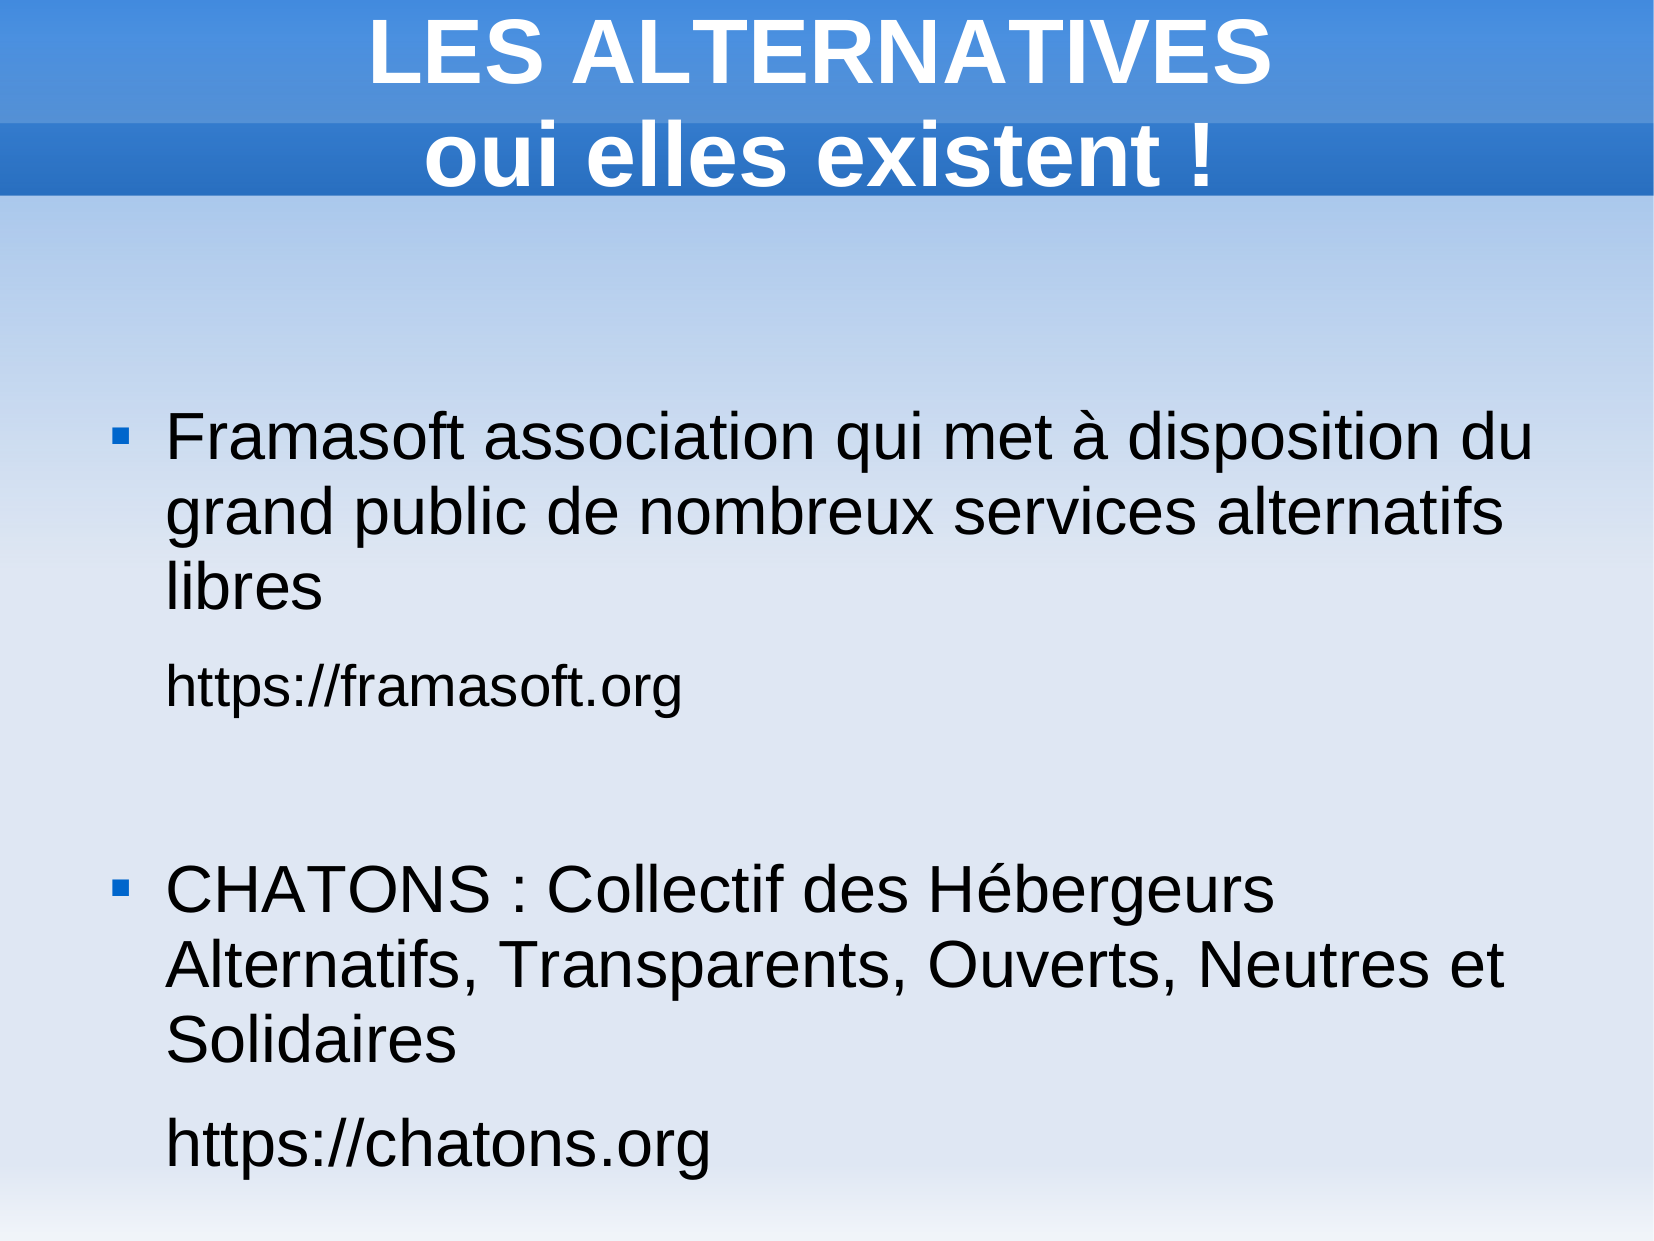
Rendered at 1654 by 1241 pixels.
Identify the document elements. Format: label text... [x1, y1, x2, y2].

list Framasoft association qui met à disposition du grand public de nombreux services alternatifs libres https://framasoft.org CHATONS : Collectif des Hébergeurs Alternatifs, Transparents, Ouverts, Neutres et Solidaires https://chatons.org [94, 295, 1583, 1241]
picture [0, 0, 1654, 1241]
title LES ALTERNATIVES oui elles existent ! [76, 0, 1565, 208]
